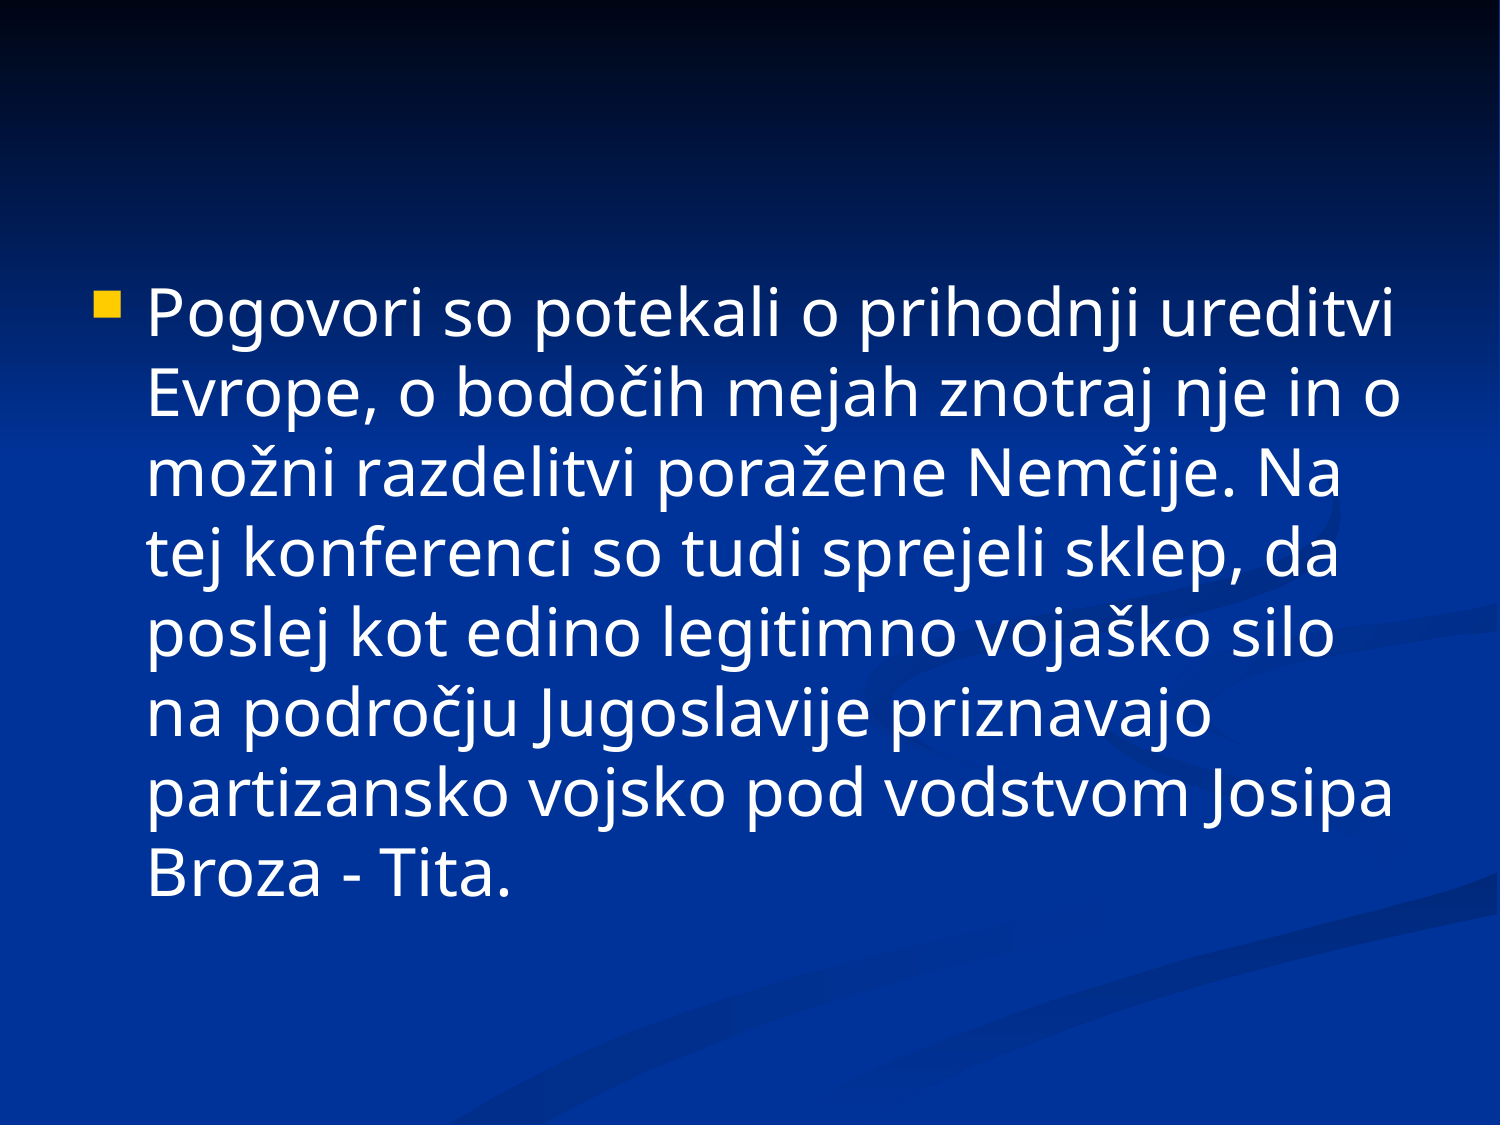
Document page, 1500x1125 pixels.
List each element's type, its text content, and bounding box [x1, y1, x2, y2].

list Pogovori so potekali o prihodnji ureditvi Evrope, o bodočih mejah znotraj nje in o možni razdelitvi poražene Nemčije. Na tej konferenci so tudi sprejeli sklep, da poslej kot edino legitimno vojaško silo na področju Jugoslavije priznavajo partizansko vojsko pod vodstvom Josipa Broza - Tita. [75, 262, 1425, 998]
